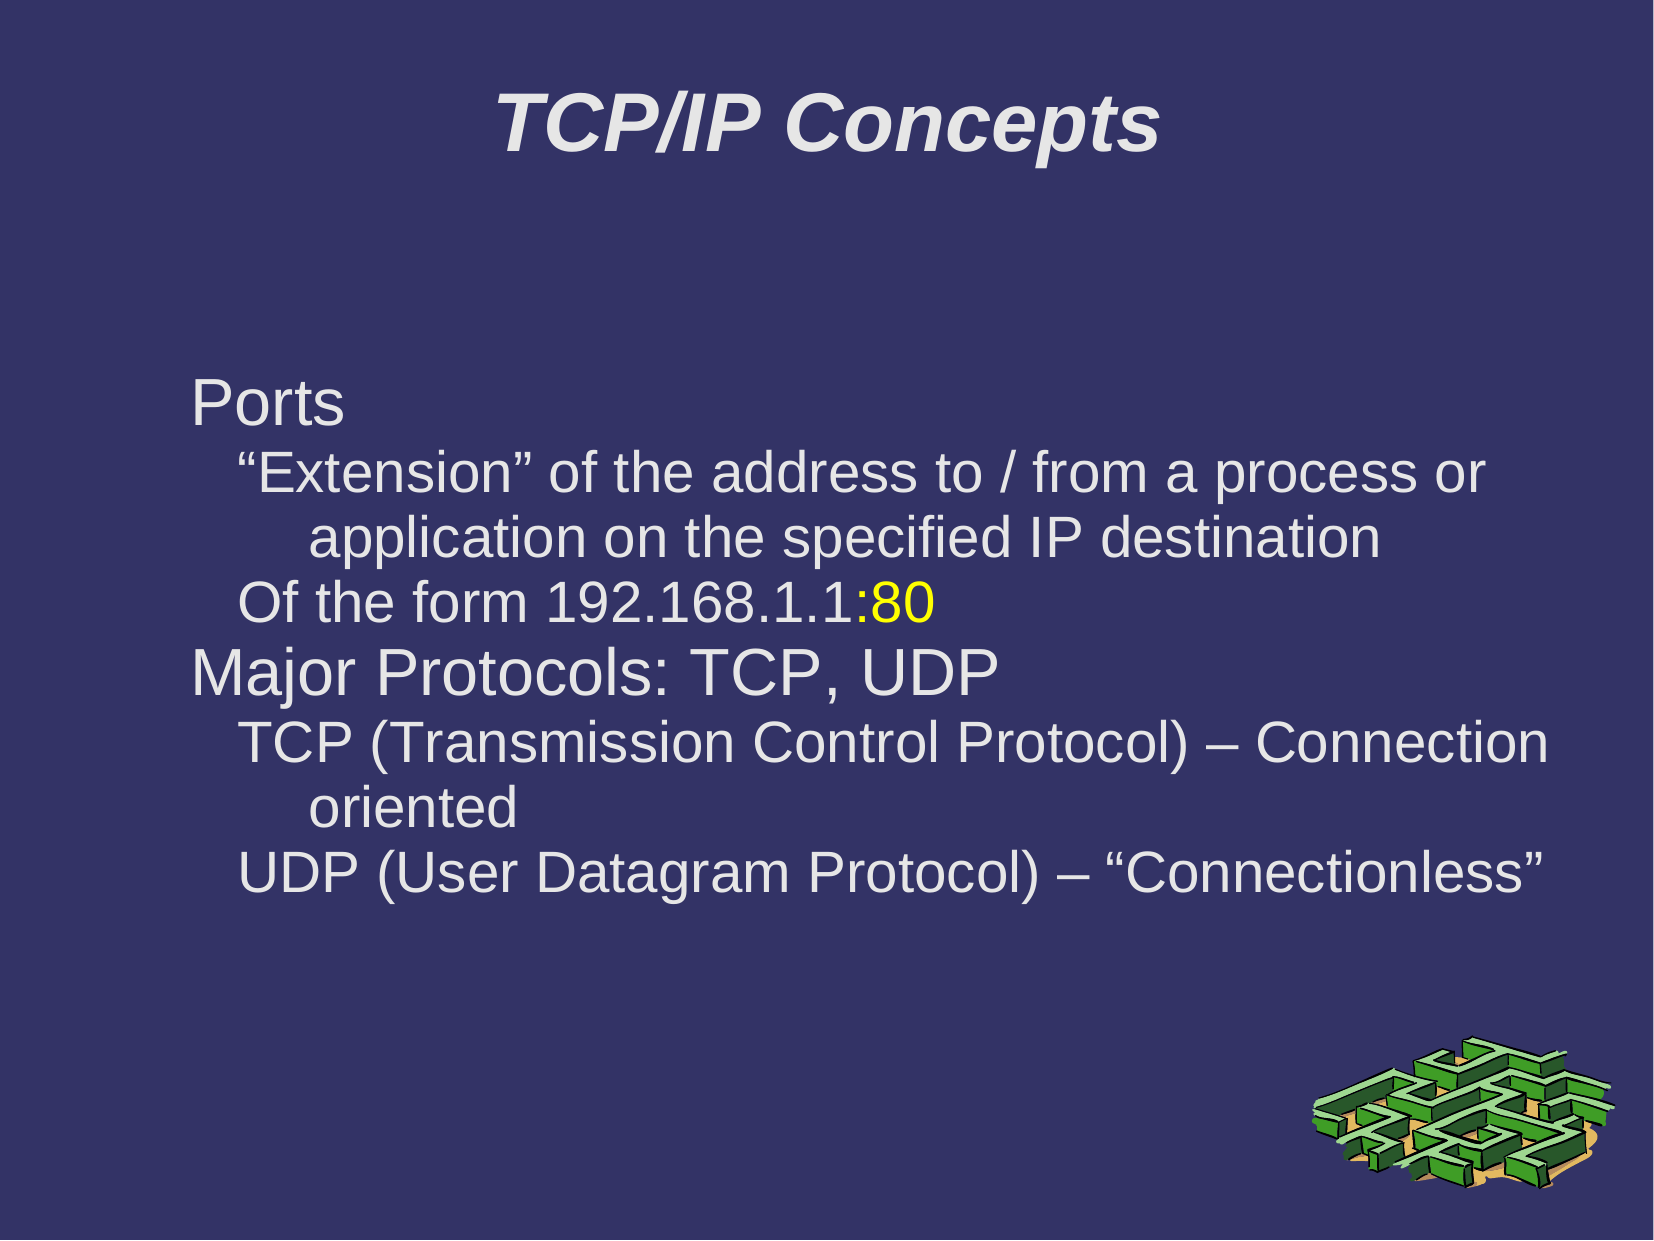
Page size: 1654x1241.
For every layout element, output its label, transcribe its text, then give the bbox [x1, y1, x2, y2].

list Ports “Extension” of the address to / from a process or application on the specified IP destination Of the form 192.168.1.1:80 Major Protocols: TCP, UDP TCP (Transmission Control Protocol) – Connection oriented UDP (User Datagram Protocol) – “Connectionless” [178, 364, 1570, 1147]
title TCP/IP Concepts [121, 19, 1534, 227]
